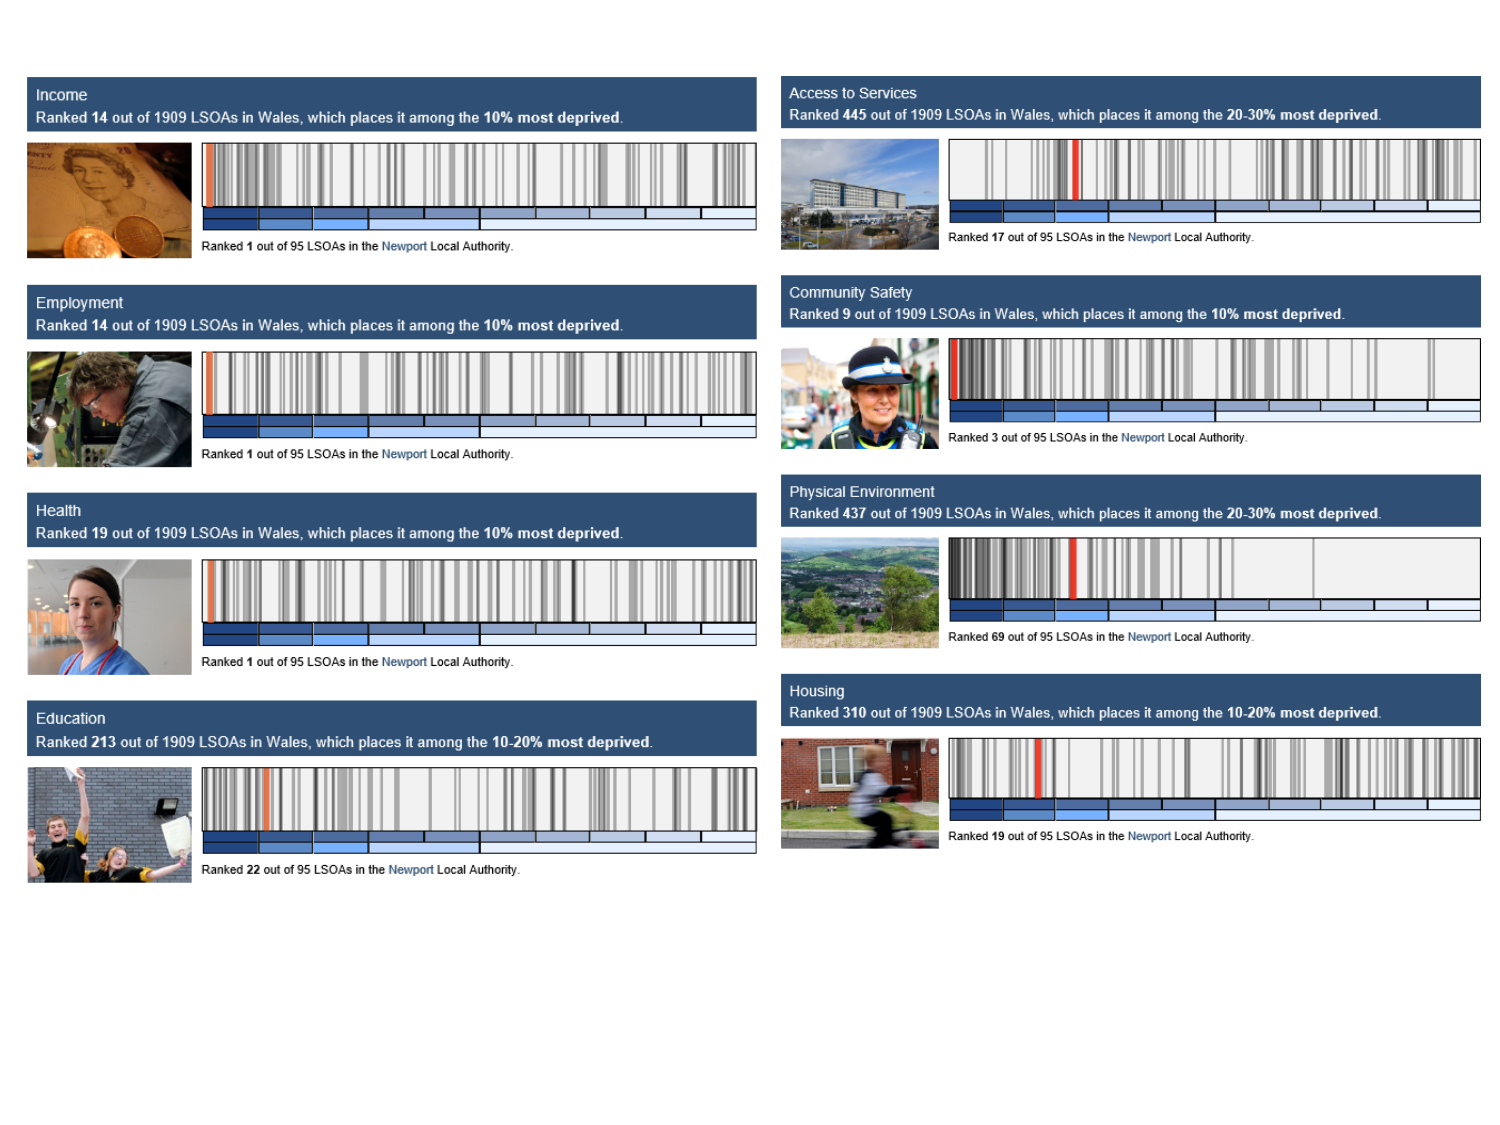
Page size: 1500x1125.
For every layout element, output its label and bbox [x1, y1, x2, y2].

picture [780, 76, 1481, 854]
picture [26, 76, 759, 885]
